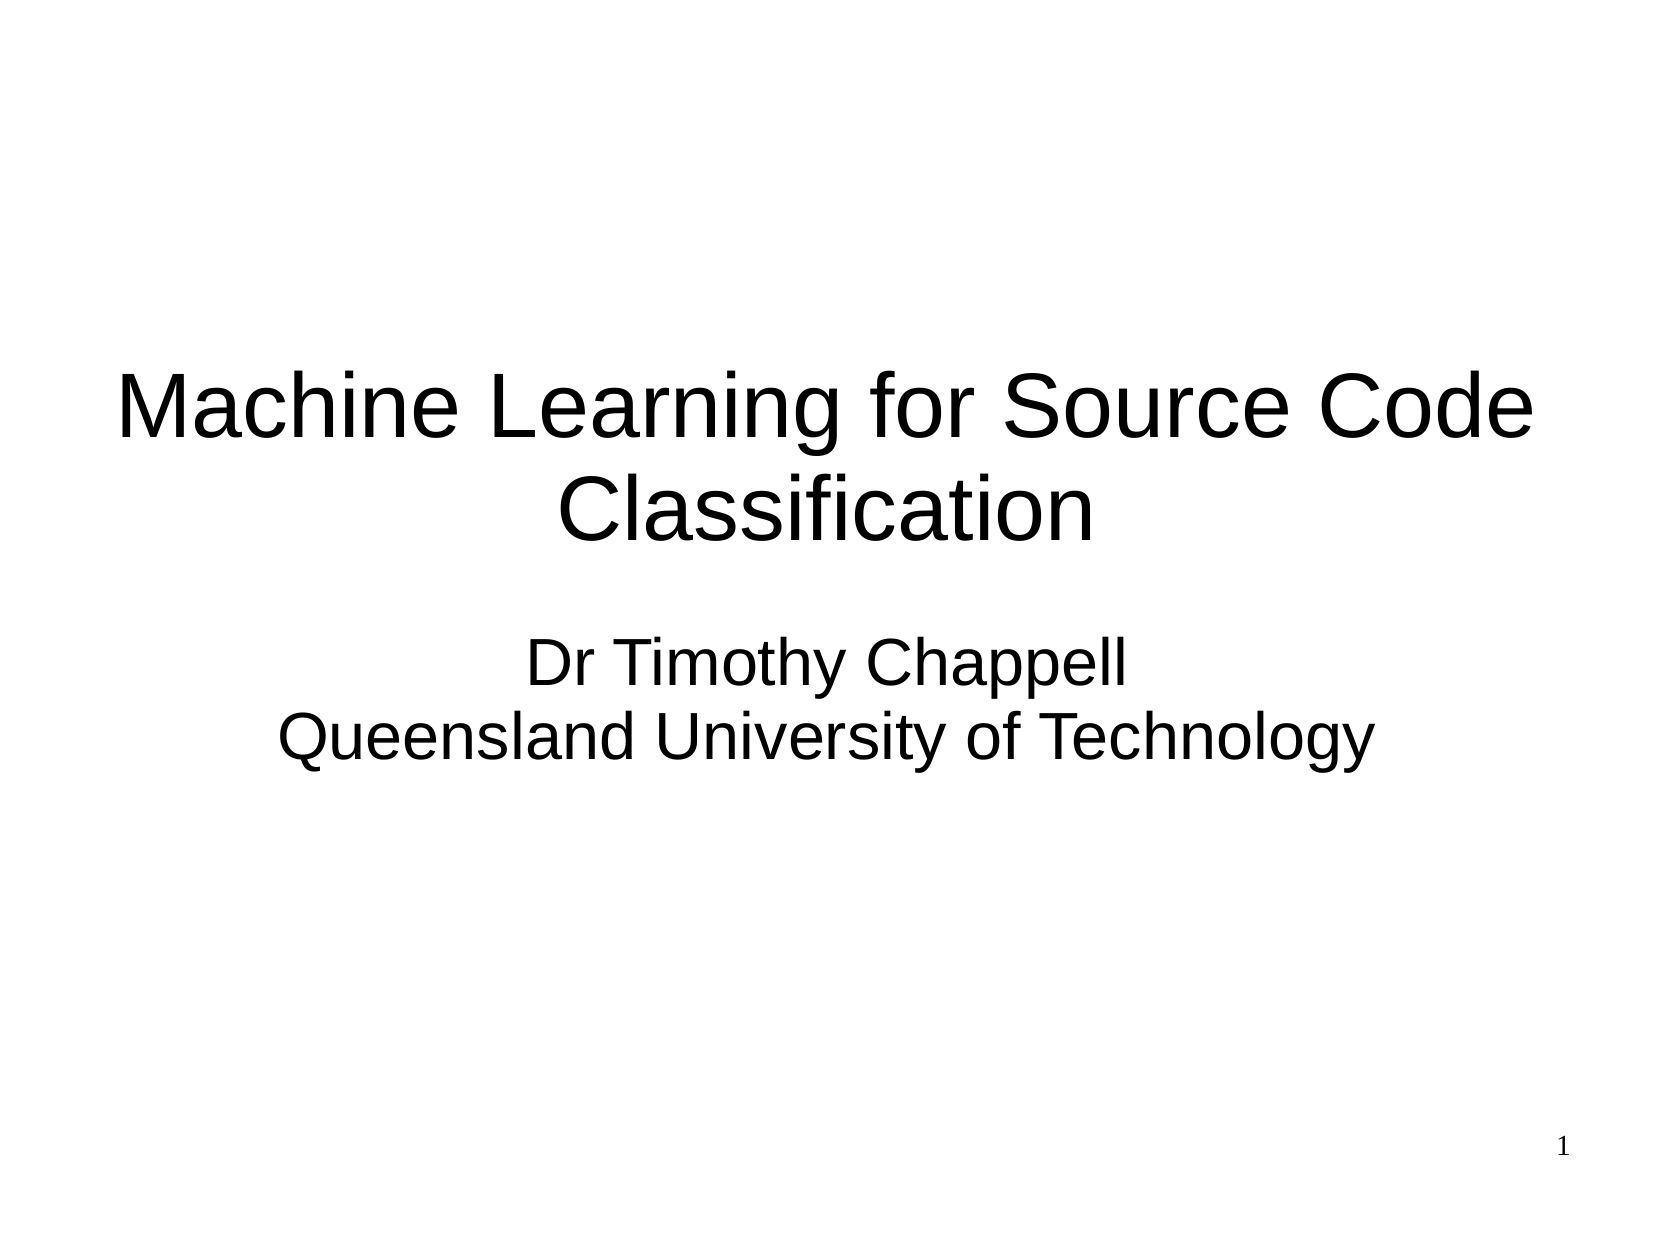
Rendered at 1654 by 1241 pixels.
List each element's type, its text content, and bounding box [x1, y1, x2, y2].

subtitle Dr Timothy Chappell Queensland University of Technology [82, 290, 1571, 1109]
